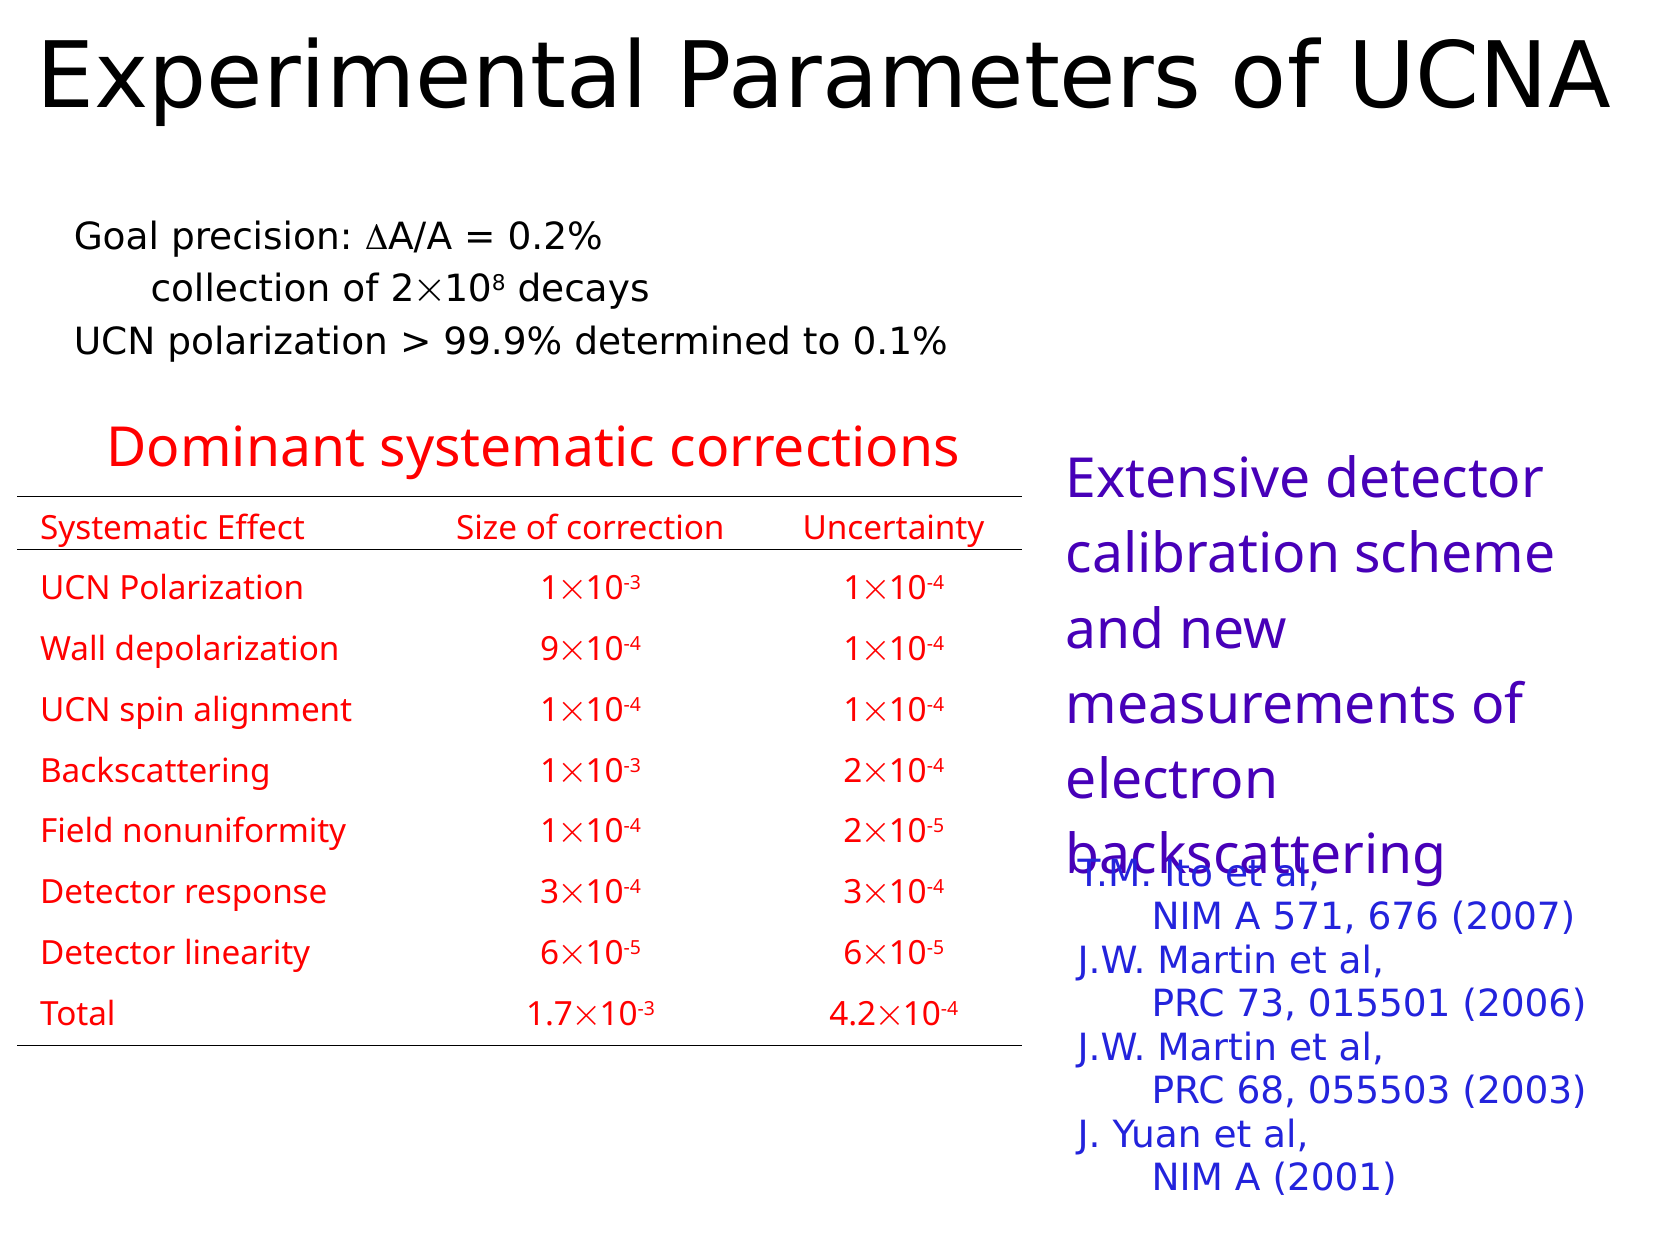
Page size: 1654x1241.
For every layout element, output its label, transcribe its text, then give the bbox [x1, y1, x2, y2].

text_box 110-4 [412, 679, 769, 738]
text_box 4.210-4 [771, 983, 1015, 1040]
text_box Extensive detector calibration scheme and new measurements of electron backscattering [1051, 431, 1630, 898]
text_box Systematic Effect [27, 498, 410, 549]
text_box 110-3 [412, 740, 769, 800]
text_box UCN Polarization [27, 558, 410, 618]
text_box Detector response [27, 862, 410, 922]
text_box T.M. Ito et al, NIM A 571, 676 (2007) J.W. Martin et al, PRC 73, 015501 (2006) J.W. Martin et al, PRC 68, 055503 (2003) J. Yuan et al, NIM A (2001) [1062, 844, 1654, 1208]
text_box 110-4 [412, 800, 769, 860]
text_box 110-4 [771, 679, 1015, 738]
text_box Detector linearity [27, 922, 410, 981]
text_box 610-5 [771, 922, 1015, 981]
text_box Backscattering [27, 740, 410, 800]
text_box UCN spin alignment [27, 679, 410, 738]
text_box Uncertainty [771, 498, 1015, 549]
text_box Total [28, 983, 410, 1040]
text_box Size of correction [412, 498, 769, 549]
text_box 210-4 [771, 740, 1015, 800]
text_box 310-4 [771, 862, 1015, 922]
text_box 110-4 [771, 558, 1015, 618]
text_box 210-5 [771, 800, 1015, 860]
text_box Uncertainty [771, 550, 1015, 556]
text_box 910-4 [412, 618, 769, 679]
text_box 110-3 [412, 558, 769, 618]
text_box 1.710-3 [412, 983, 769, 1040]
title Experimental Parameters of UCNA [0, 0, 1654, 152]
text_box Dominant systematic corrections [91, 399, 977, 491]
text_box 110-4 [771, 618, 1015, 679]
text_box Systematic Effect [27, 550, 410, 556]
text_box 610-5 [412, 922, 769, 981]
list Goal precision: A/A = 0.2% collection of 2108 decays UCN polarization > 99.9% determined to 0.1% [41, 206, 1048, 503]
text_box Size of correction [412, 550, 769, 556]
text_box Field nonuniformity [27, 800, 410, 860]
text_box Wall depolarization [27, 618, 410, 679]
text_box 310-4 [412, 862, 769, 922]
